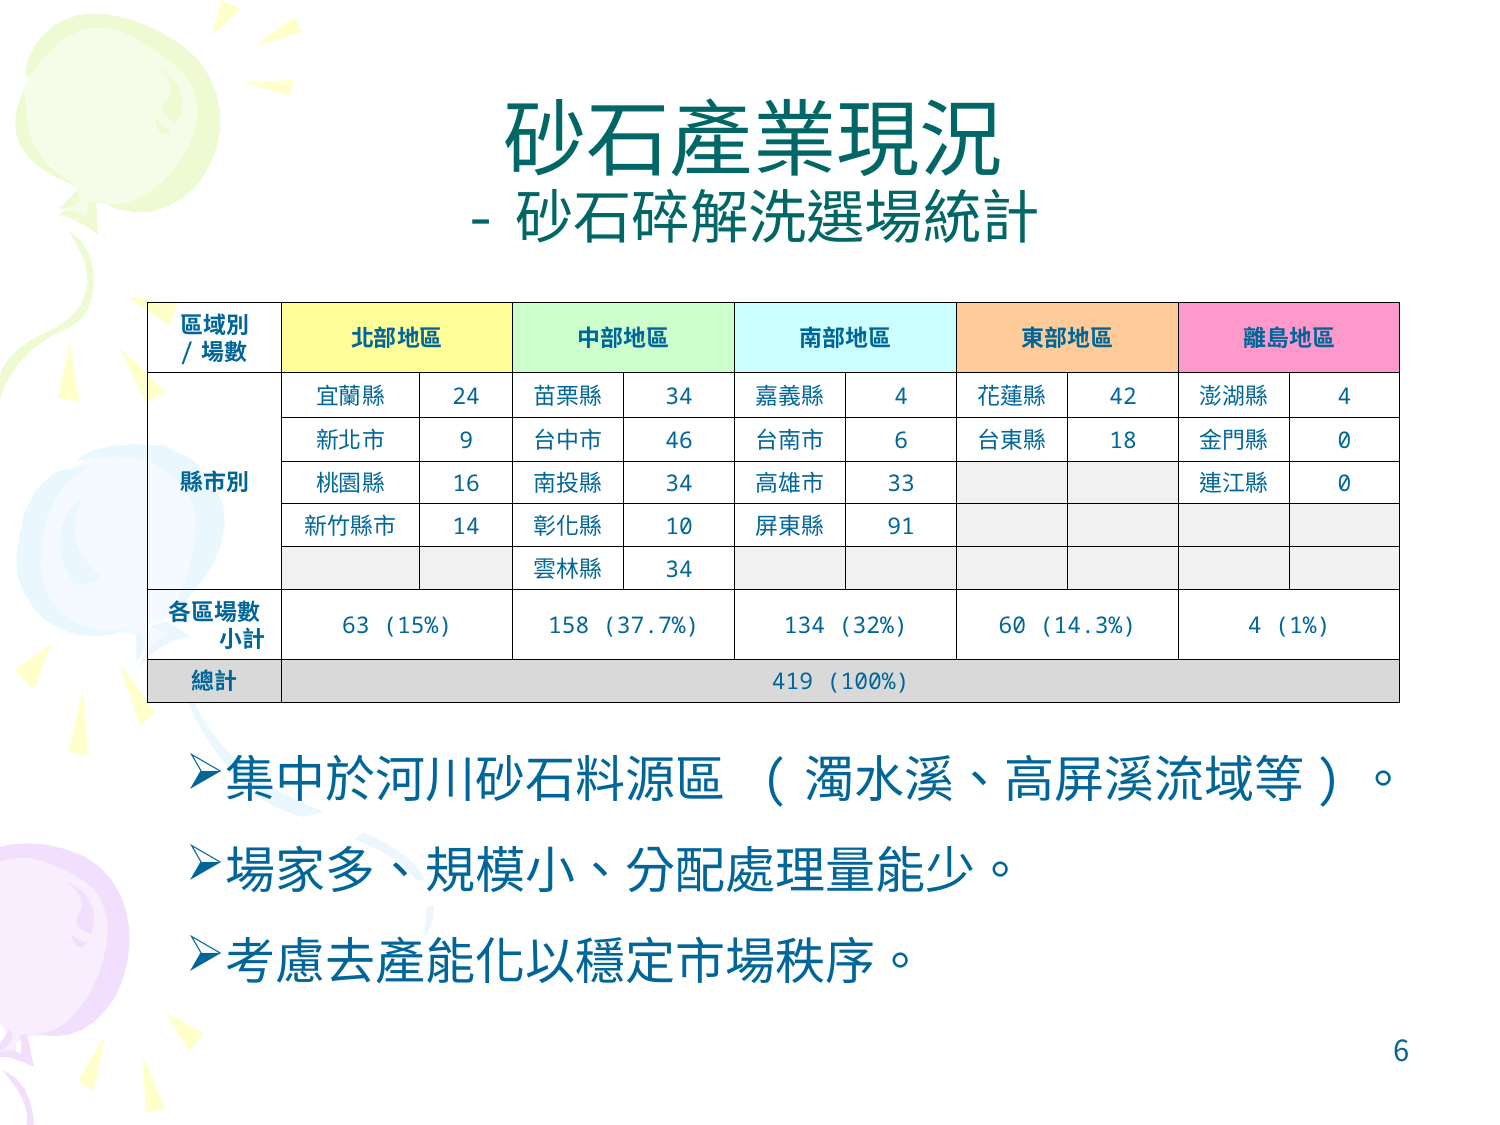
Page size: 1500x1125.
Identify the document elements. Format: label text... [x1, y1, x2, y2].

table_cell 台東縣 [957, 418, 1067, 461]
table_cell 134 (32%) [735, 590, 956, 659]
table_cell 連江縣 [1179, 462, 1289, 503]
table_cell 宜蘭縣 [282, 373, 419, 417]
table_header 北部地區 [282, 303, 512, 372]
table_cell [282, 547, 419, 589]
table_cell 花蓮縣 [957, 373, 1067, 417]
table_cell 桃園縣 [282, 462, 419, 503]
table_cell 42 [1068, 373, 1178, 417]
table_header 離島地區 [1179, 303, 1399, 372]
table_cell 158 (37.7%) [513, 590, 734, 659]
table_header 中部地區 [513, 303, 734, 372]
table_cell 雲林縣 [513, 547, 623, 589]
table_cell 34 [624, 547, 734, 589]
table_cell [957, 504, 1067, 546]
table_cell [735, 547, 845, 589]
table_cell 0 [1290, 418, 1399, 461]
table_cell 91 [846, 504, 956, 546]
table_cell 總計 [148, 660, 281, 702]
table_cell [420, 547, 512, 589]
text_box 集中於河川砂石料源區 (濁水溪、高屏溪流域等)。 場家多、規模小、分配處理量能少。 考慮去產能化以穩定市場秩序。 [171, 739, 1377, 998]
table_cell 新北市 [282, 418, 419, 461]
table_cell 34 [624, 462, 734, 503]
table_cell 4 [1290, 373, 1399, 417]
table_cell [1290, 504, 1399, 546]
table_cell 34 [624, 373, 734, 417]
table_cell [1068, 504, 1178, 546]
table_cell [1068, 462, 1178, 503]
table_cell 16 [420, 462, 512, 503]
table_cell 33 [846, 462, 956, 503]
table_cell [957, 547, 1067, 589]
table_cell 9 [420, 418, 512, 461]
table_cell [1179, 504, 1289, 546]
table_cell 24 [420, 373, 512, 417]
table_cell 6 [846, 418, 956, 461]
table_header 南部地區 [735, 303, 956, 372]
table_cell 南投縣 [513, 462, 623, 503]
table_cell 澎湖縣 [1179, 373, 1289, 417]
table_cell 4 [846, 373, 956, 417]
table_cell 高雄市 [735, 462, 845, 503]
title 砂石產業現況 -砂石碎解洗選場統計 [76, 42, 1430, 259]
table_cell 4 (1%) [1179, 590, 1399, 659]
table_cell 419 (100%) [282, 660, 1399, 702]
table_cell 60 (14.3%) [957, 590, 1178, 659]
table_header 區域別 /場數 [148, 303, 281, 372]
table_cell 台中市 [513, 418, 623, 461]
table_cell 金門縣 [1179, 418, 1289, 461]
table_cell 屏東縣 [735, 504, 845, 546]
table_cell 新竹縣市 [282, 504, 419, 546]
table_cell [957, 462, 1067, 503]
table_cell 63 (15%) [282, 590, 512, 659]
table_cell 嘉義縣 [735, 373, 845, 417]
table_cell 0 [1290, 462, 1399, 503]
table_cell [1068, 547, 1178, 589]
table_cell 各區場數小計 [148, 590, 281, 659]
table_cell 縣市別 [148, 373, 281, 589]
table_cell 14 [420, 504, 512, 546]
table_header 東部地區 [957, 303, 1178, 372]
table_cell 彰化縣 [513, 504, 623, 546]
table_cell 苗栗縣 [513, 373, 623, 417]
picture [342, 487, 356, 492]
table_cell [846, 547, 956, 589]
table_cell 46 [624, 418, 734, 461]
table_cell 10 [624, 504, 734, 546]
table_cell [1179, 547, 1289, 589]
table_cell [1290, 547, 1399, 589]
table_cell 台南市 [735, 418, 845, 461]
text_box <編號> [1074, 1024, 1426, 1100]
table_cell 18 [1068, 418, 1178, 461]
